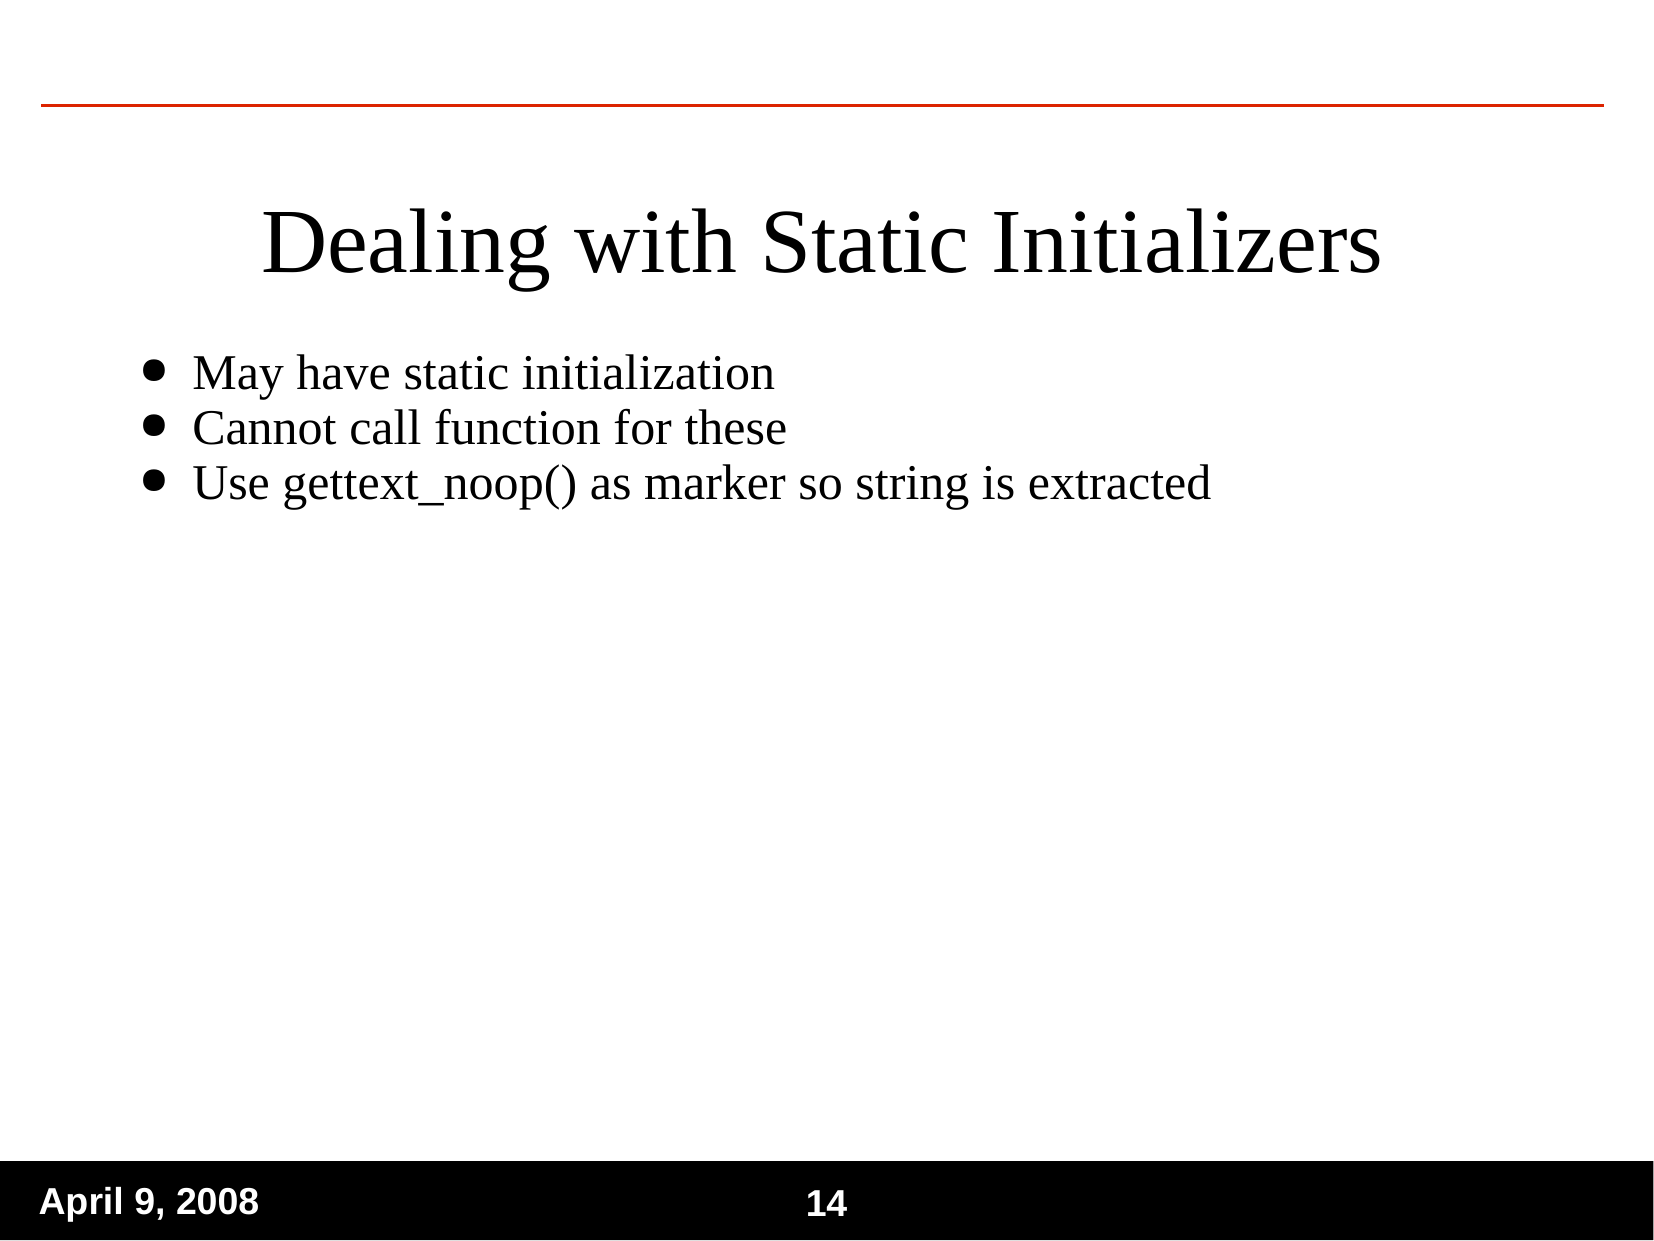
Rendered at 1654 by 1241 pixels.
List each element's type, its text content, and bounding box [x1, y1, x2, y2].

list May have static initialization Cannot call function for these Use gettext_noop() as marker so string is extracted [121, 344, 1534, 1127]
title Dealing with Static Initializers [117, 137, 1530, 346]
